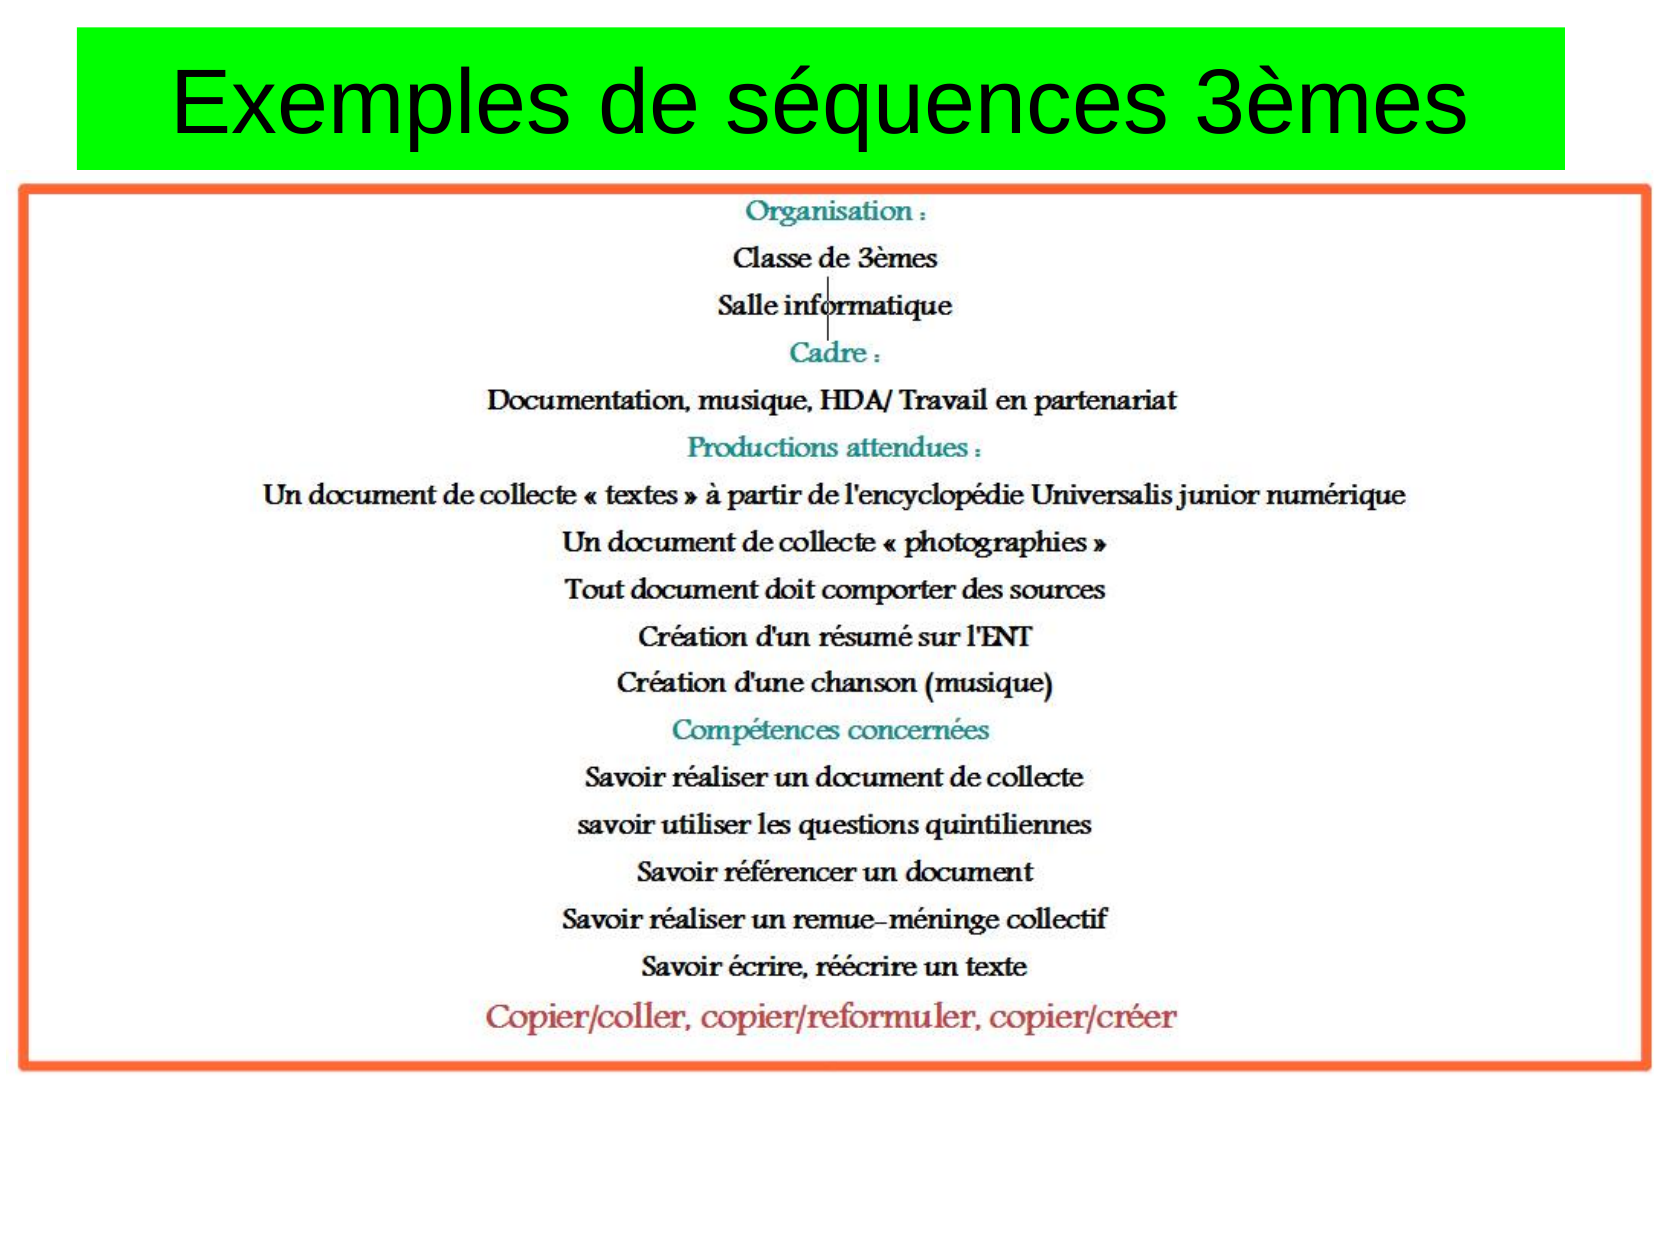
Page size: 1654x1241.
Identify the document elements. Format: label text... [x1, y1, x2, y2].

picture [6, 170, 1654, 1086]
title Exemples de séquences 3èmes [76, 27, 1565, 170]
